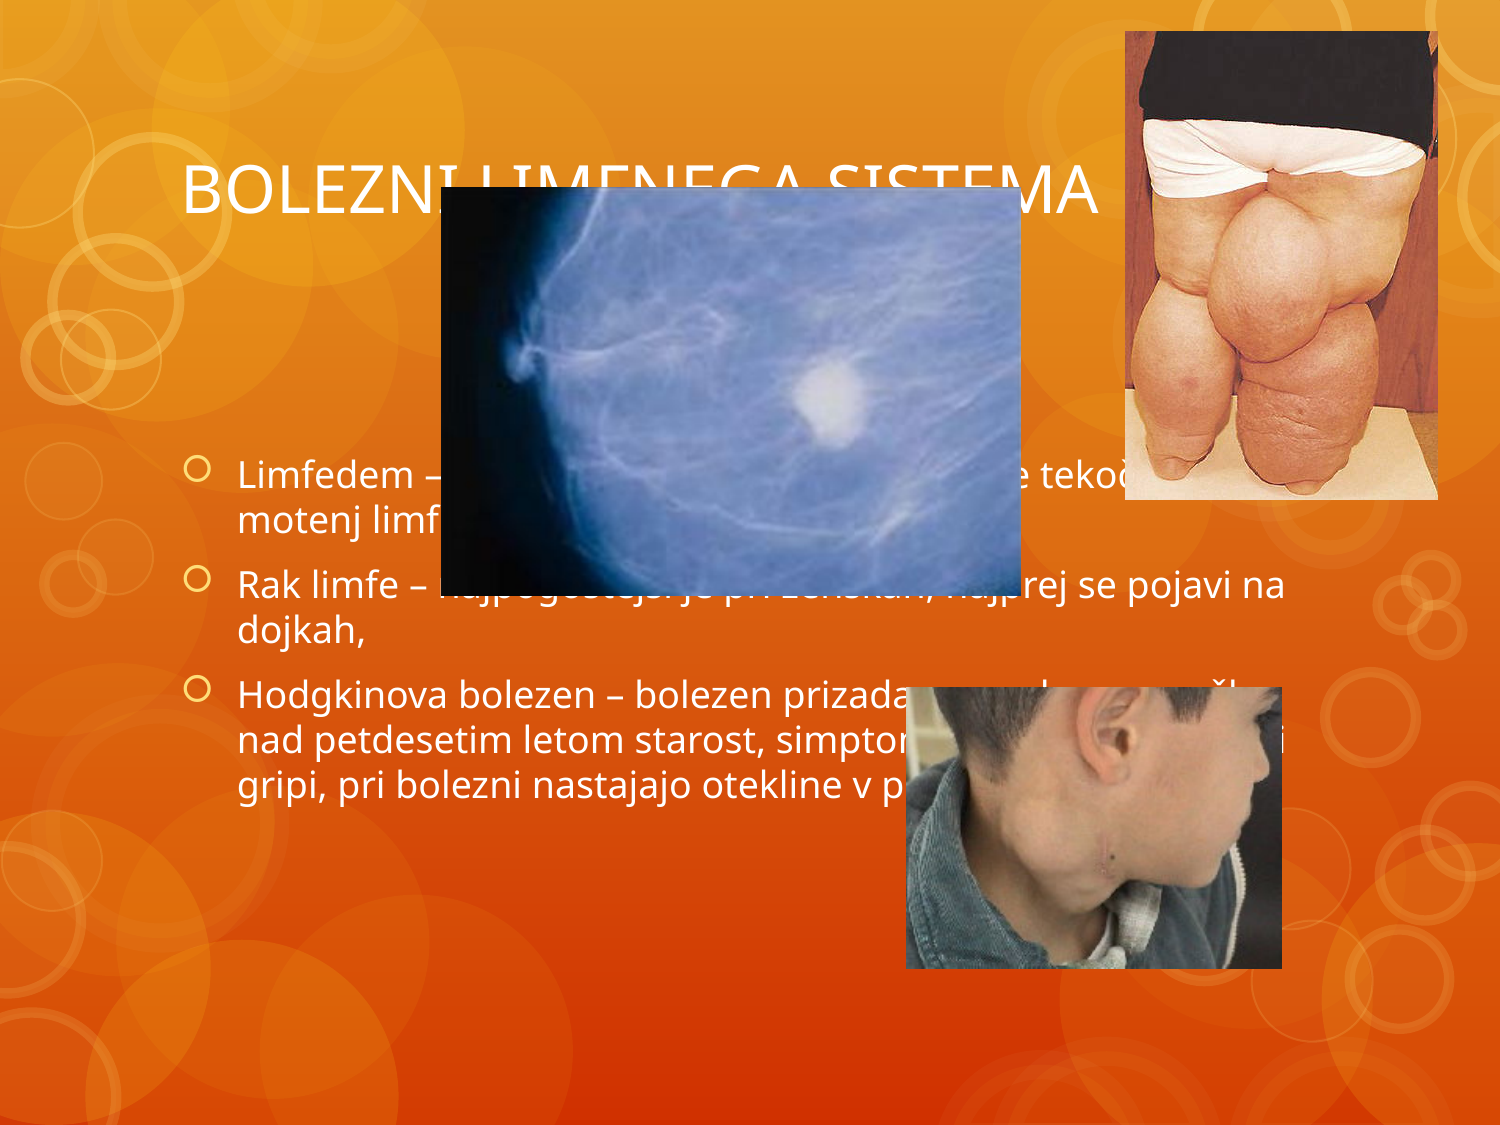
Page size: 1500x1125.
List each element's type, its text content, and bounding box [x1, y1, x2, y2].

picture [441, 187, 1021, 596]
list Limfedem – nenormalno zbiranje medcelične tekočine zaradi motenj limfnega obtoka, Rak limfe – najpogostejši je pri ženskah, najprej se pojavi na dojkah, Hodgkinova bolezen – bolezen prizadane predvsem moške nad petdesetim letom starost, simptomi bolezni so podobni gripi, pri bolezni nastajajo otekline v predelu bezgavk. [165, 296, 1335, 962]
picture [1125, 31, 1438, 500]
picture [906, 687, 1282, 969]
title BOLEZNI LIMFNEGA SISTEMA [165, 110, 1125, 263]
